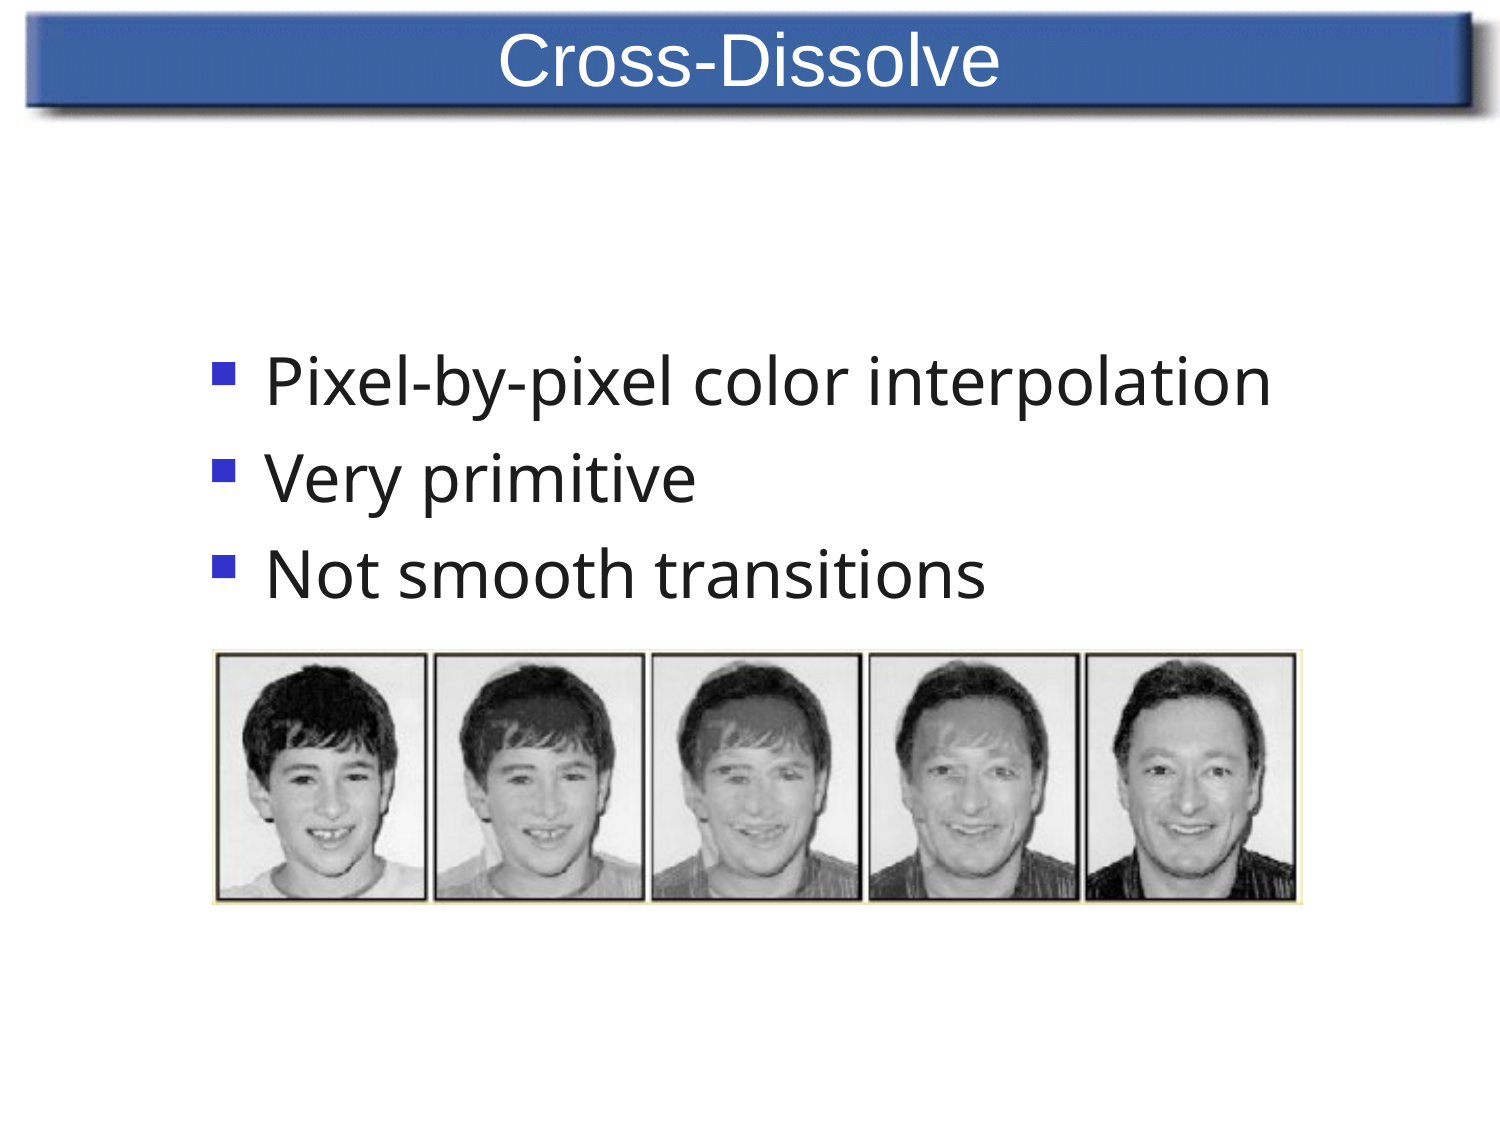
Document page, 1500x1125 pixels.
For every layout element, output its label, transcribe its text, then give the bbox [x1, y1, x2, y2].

picture [212, 649, 1303, 905]
list Pixel-by-pixel color interpolation Very primitive Not smooth transitions [193, 331, 1469, 1007]
title Cross-Dissolve [110, 3, 1389, 110]
picture [24, 9, 1500, 125]
